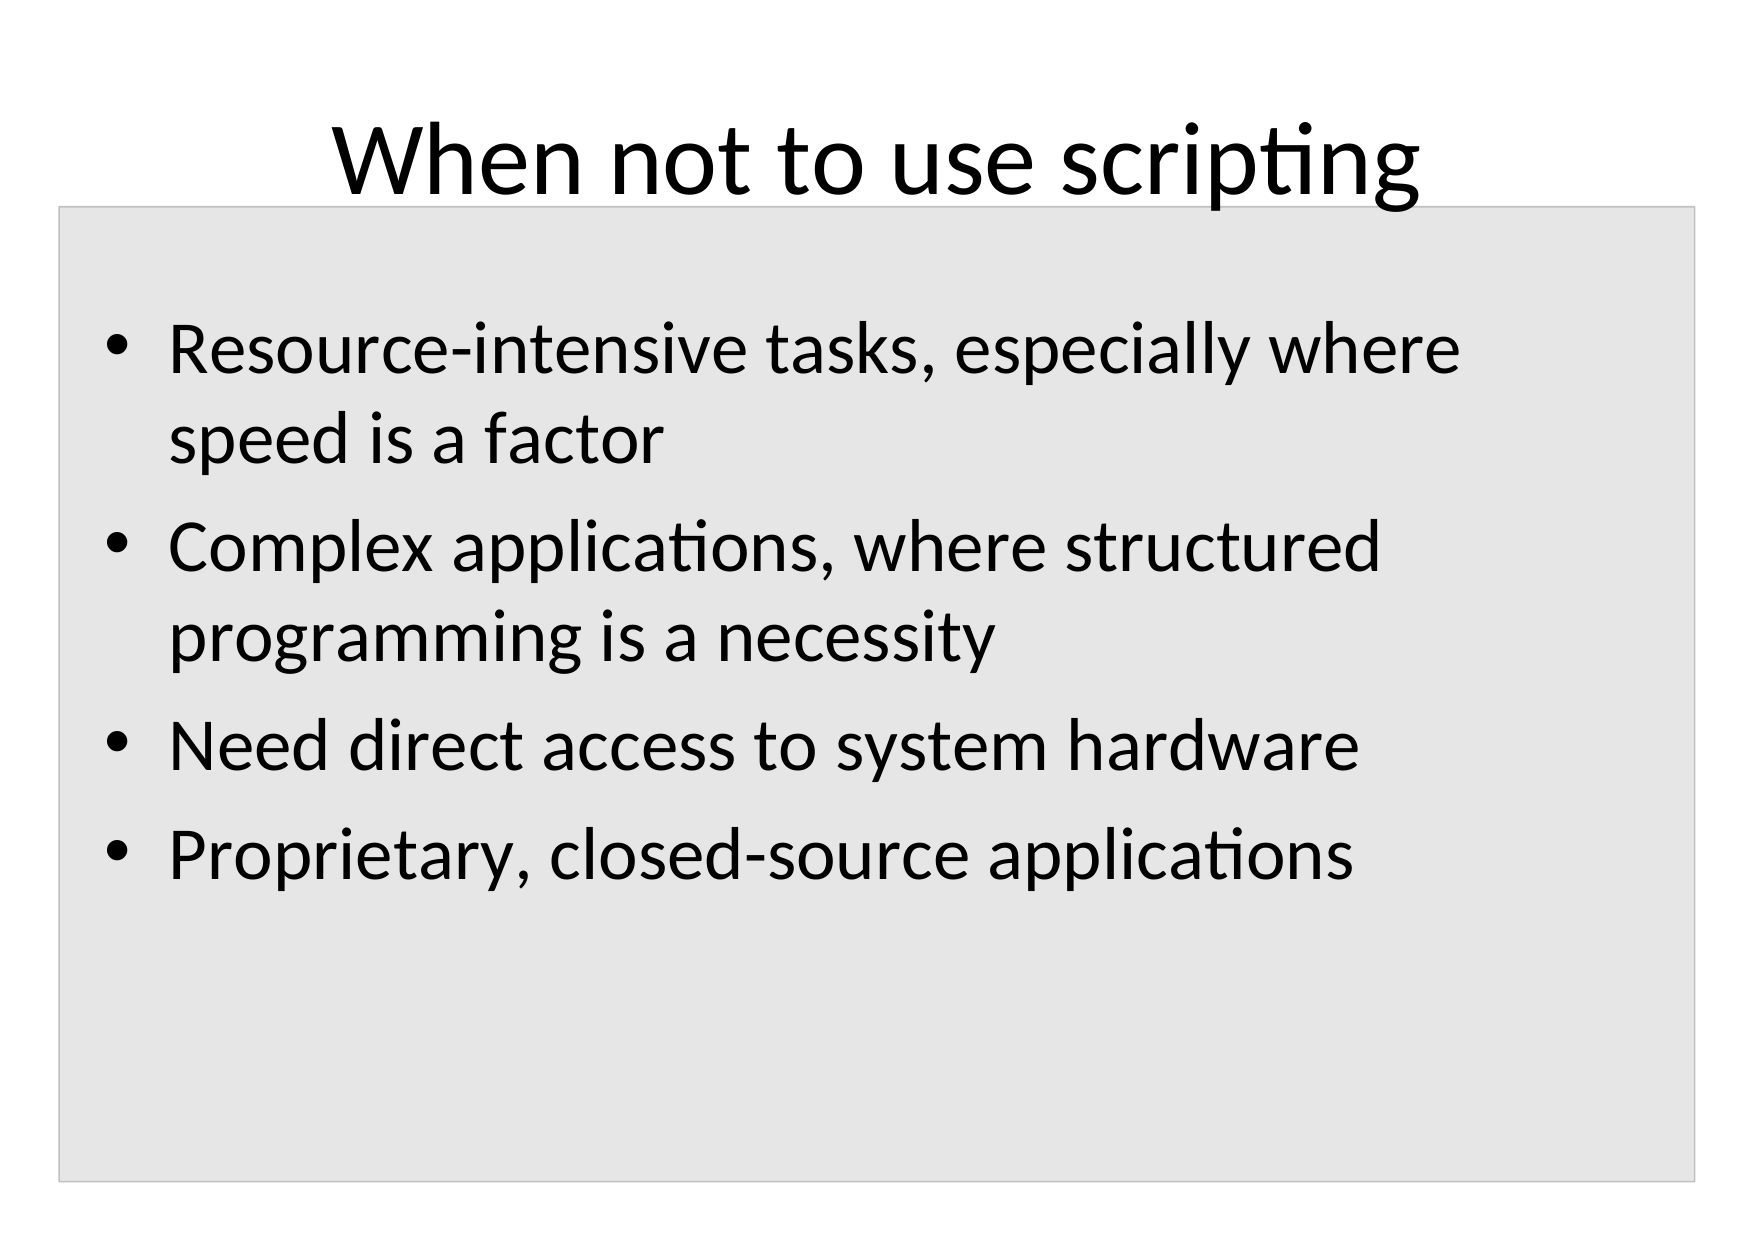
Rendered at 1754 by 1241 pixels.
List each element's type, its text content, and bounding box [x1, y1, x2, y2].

title When not to use scripting [87, 49, 1666, 257]
list Resource-intensive tasks, especially where speed is a factor Complex applications, where structured programming is a necessity Need direct access to system hardware Proprietary, closed-source applications [87, 289, 1666, 1109]
text_box [59, 206, 1695, 1182]
